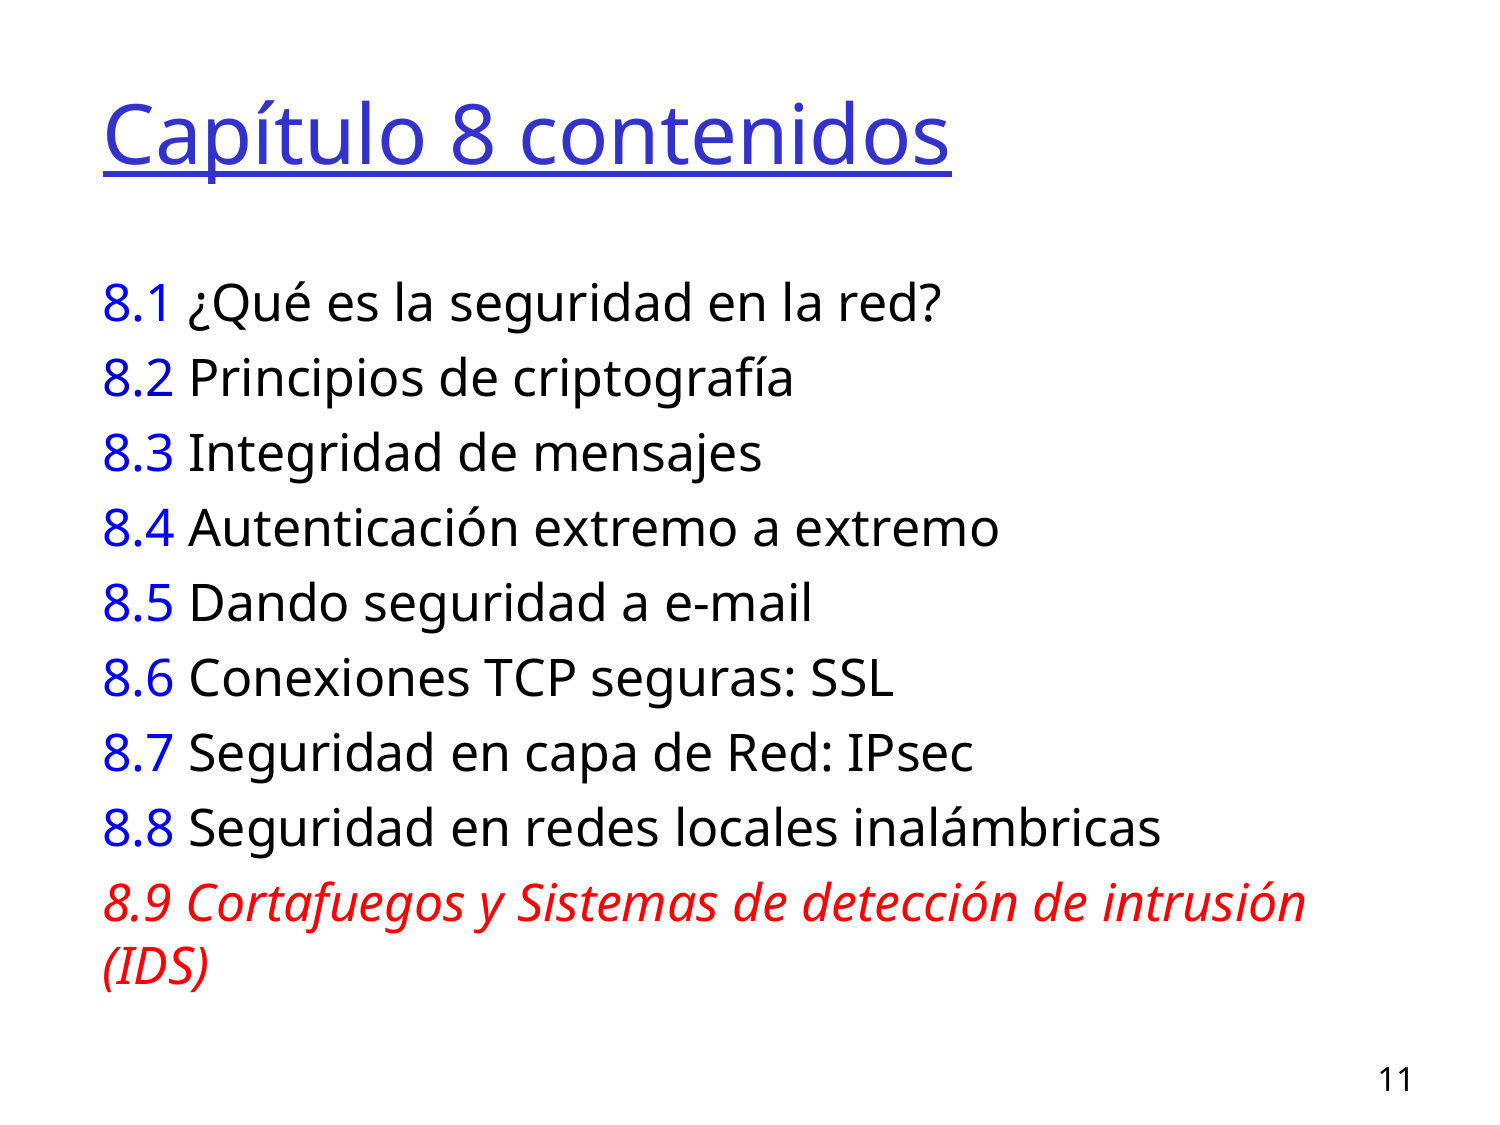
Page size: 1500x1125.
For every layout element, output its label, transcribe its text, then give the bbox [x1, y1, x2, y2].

list 8.1 ¿Qué es la seguridad en la red? 8.2 Principios de criptografía 8.3 Integridad de mensajes 8.4 Autenticación extremo a extremo 8.5 Dando seguridad a e-mail 8.6 Conexiones TCP seguras: SSL 8.7 Seguridad en capa de Red: IPsec 8.8 Seguridad en redes locales inalámbricas 8.9 Cortafuegos y Sistemas de detección de intrusión (IDS) [87, 262, 1363, 1006]
title Capítulo 8 contenidos [87, 23, 1363, 239]
